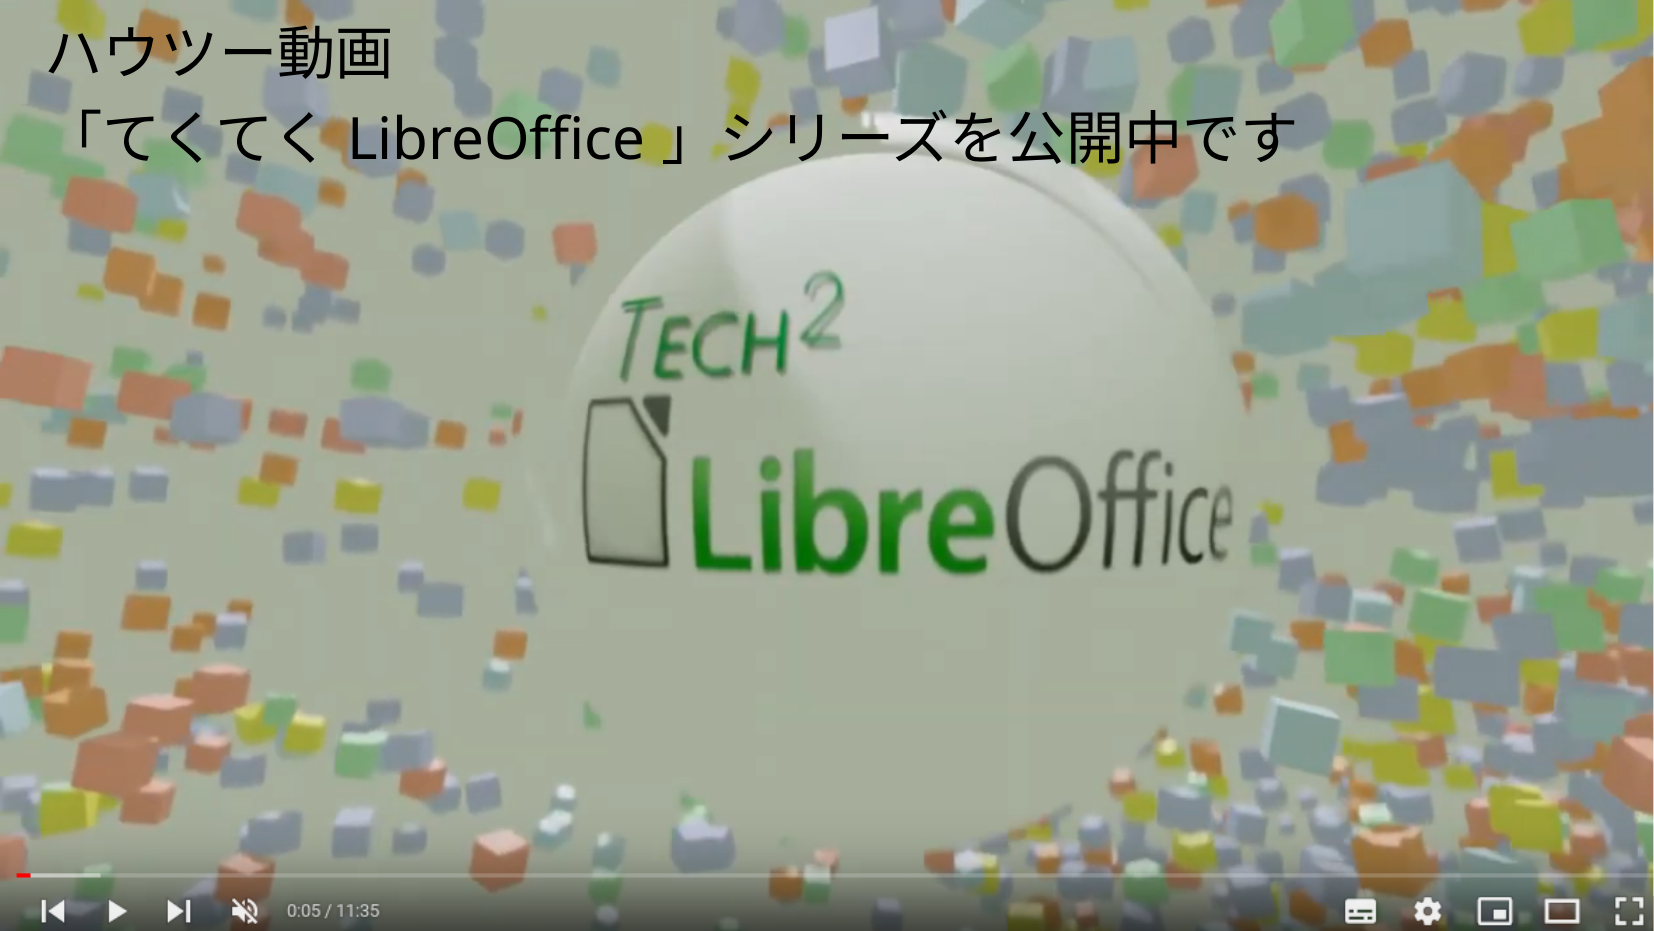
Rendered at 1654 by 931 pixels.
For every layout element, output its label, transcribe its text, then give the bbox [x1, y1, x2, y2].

text_box ハウツー動画 「てくてくLibreOffice」シリーズを公開中です [29, 0, 1506, 184]
picture [0, 0, 1654, 931]
